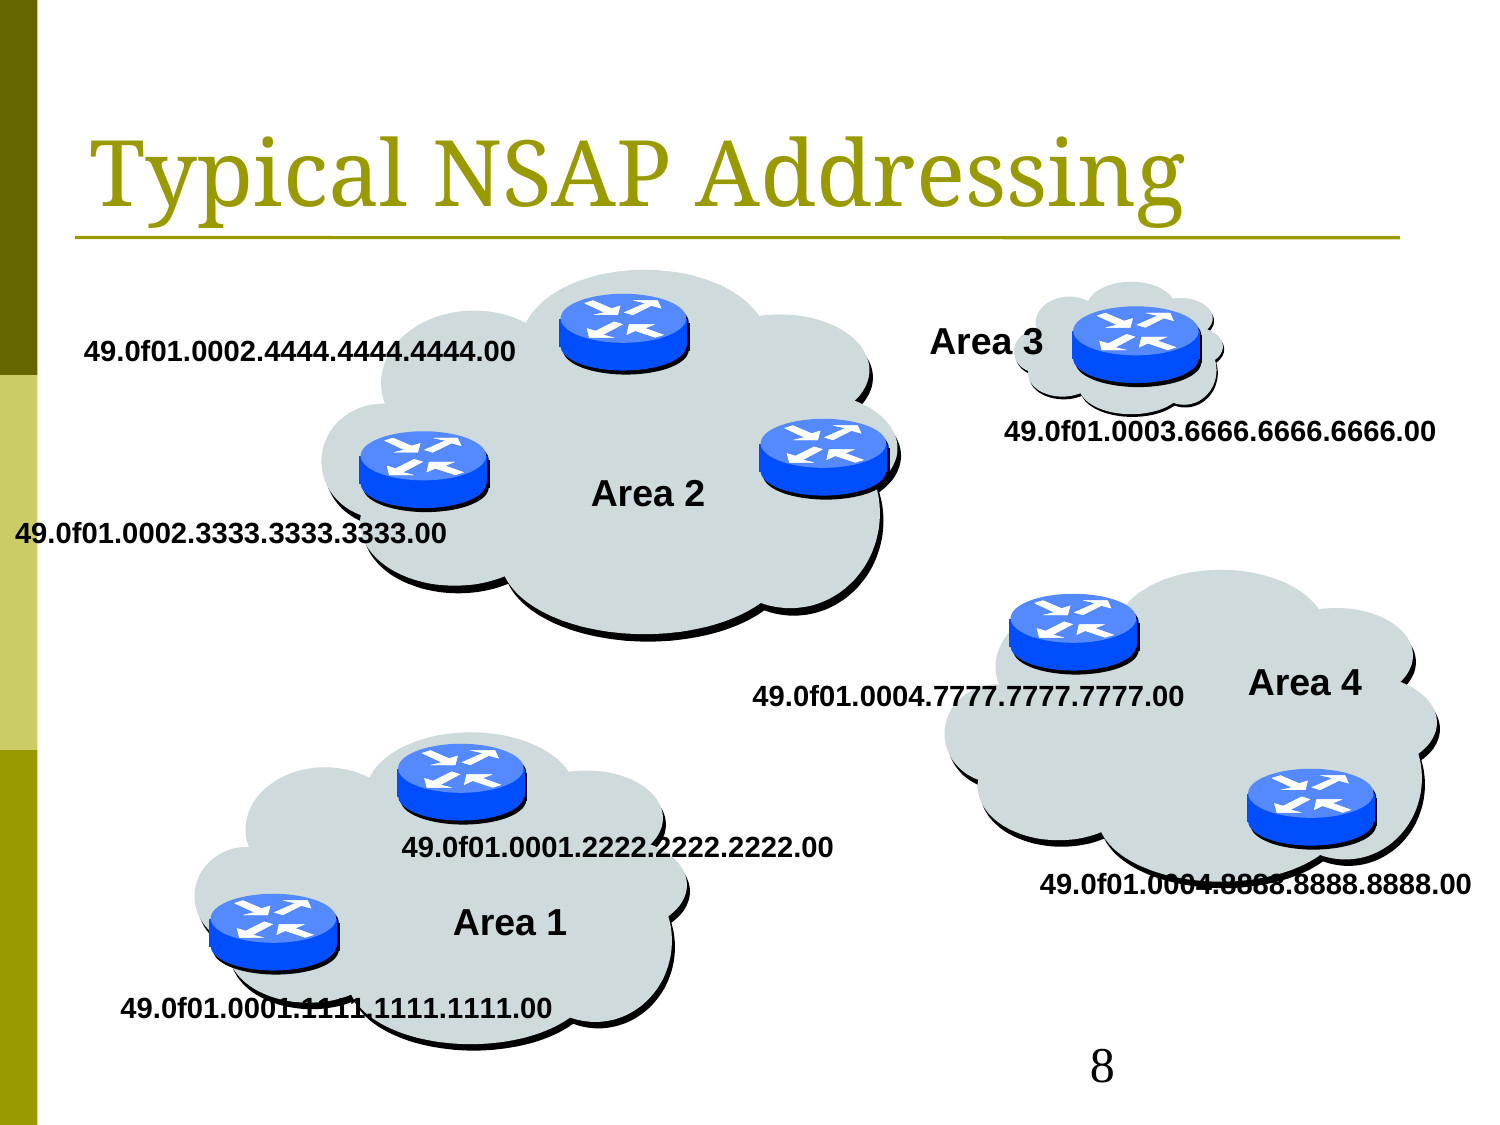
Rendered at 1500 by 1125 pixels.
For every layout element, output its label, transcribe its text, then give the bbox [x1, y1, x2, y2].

text_box 49.0f01.0004.7777.7777.7777.00 [737, 669, 1229, 720]
text_box Area 3 [914, 314, 1059, 371]
picture [944, 569, 1450, 902]
text_box 49.0f01.0003.6666.6666.6666.00 [989, 404, 1455, 455]
text_box Area 1 [438, 895, 582, 952]
text_box Area 4 [1233, 655, 1378, 712]
text_box 49.0f01.0001.2222.2222.2222.00 [386, 821, 868, 872]
text_box 49.0f01.0002.3333.3333.3333.00 [0, 506, 474, 557]
picture [321, 269, 913, 657]
title Typical NSAP Addressing [75, 45, 1426, 233]
text_box 49.0f01.0002.4444.4444.4444.00 [68, 324, 542, 375]
text_box 49.0f01.0001.1111.1111.1111.00 [105, 982, 590, 1033]
text_box <number> [1074, 1025, 1425, 1101]
text_box 49.0f01.0004.8888.8888.8888.00 [1024, 858, 1500, 909]
picture [1014, 281, 1229, 404]
text_box Area 2 [576, 465, 721, 522]
picture [194, 732, 700, 1064]
